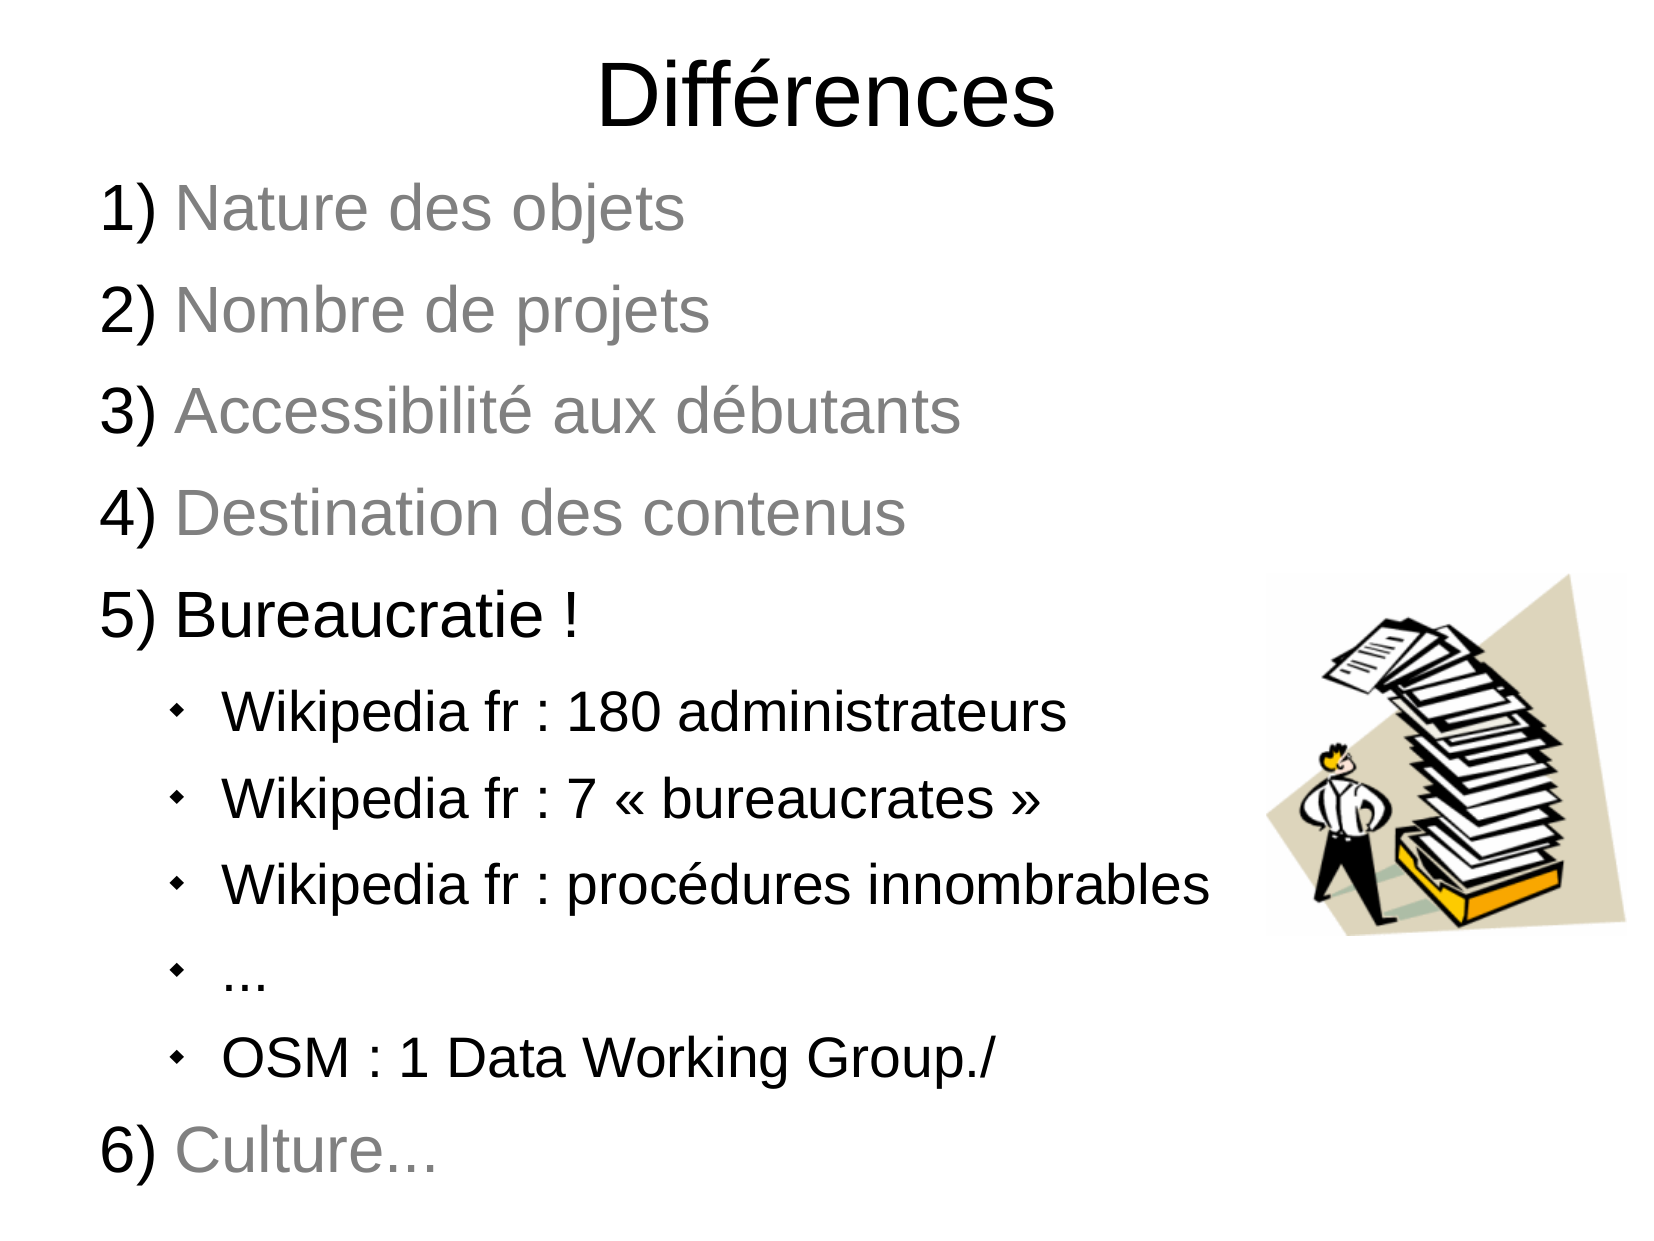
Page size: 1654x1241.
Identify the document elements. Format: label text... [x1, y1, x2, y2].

list Nature des objets Nombre de projets Accessibilité aux débutants Destination des contenus Bureaucratie ! Wikipedia fr : 180 administrateurs Wikipedia fr : 7 « bureaucrates » Wikipedia fr : procédures innombrables ... OSM : 1 Data Working Group./ Culture... [82, 171, 1538, 1186]
picture [1266, 573, 1627, 936]
title Différences [82, 43, 1571, 147]
